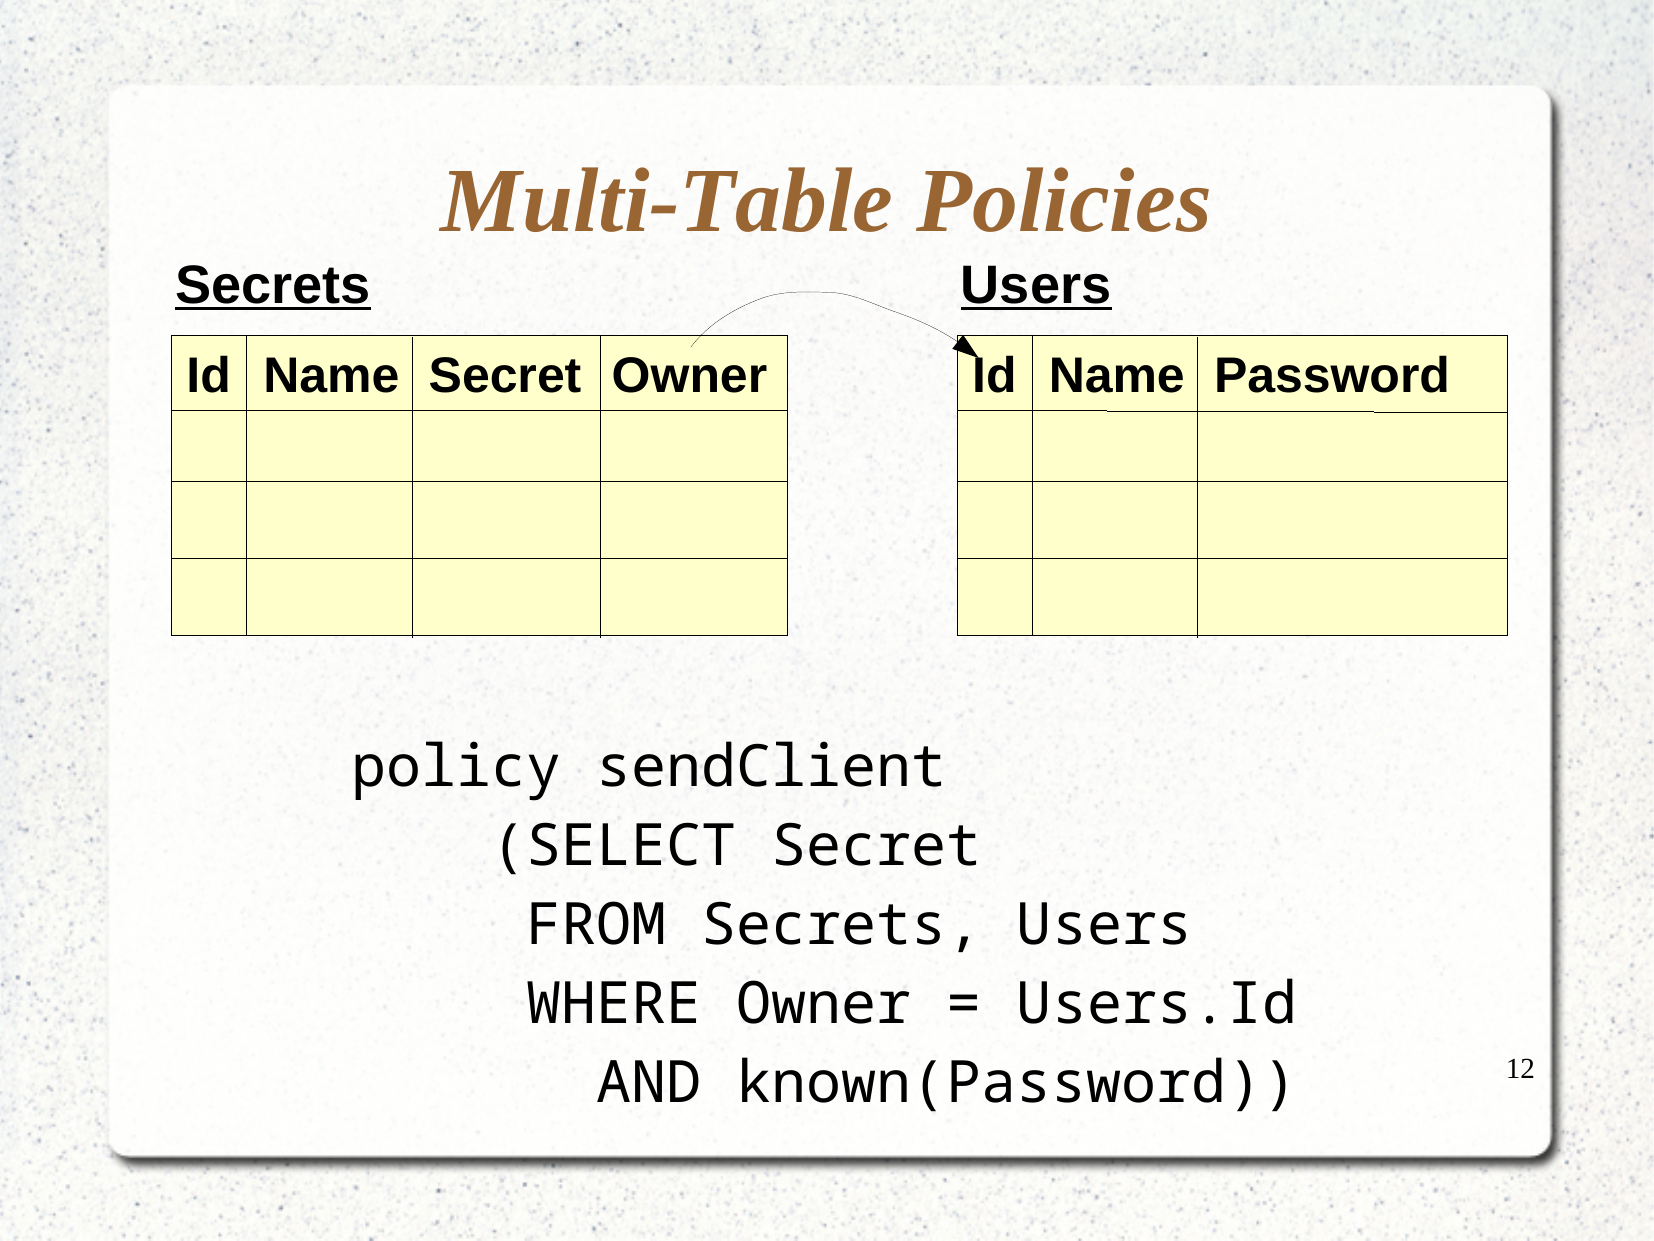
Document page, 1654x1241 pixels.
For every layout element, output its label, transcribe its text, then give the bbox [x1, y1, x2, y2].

text_box Name [1033, 339, 1197, 411]
text_box Secrets [160, 247, 424, 323]
text_box [1033, 559, 1197, 636]
text_box Id [171, 339, 246, 410]
text_box [964, 335, 1032, 339]
text_box [957, 559, 1032, 636]
text_box [601, 559, 788, 636]
text_box [171, 335, 246, 339]
text_box [957, 411, 1032, 481]
text_box Id [957, 339, 1032, 410]
text_box [171, 411, 246, 481]
text_box Secret [413, 339, 600, 410]
text_box [1033, 411, 1197, 481]
text_box [698, 335, 788, 340]
text_box [413, 411, 600, 481]
text_box [1198, 559, 1508, 636]
text_box [413, 559, 600, 636]
text_box policy sendClient (SELECT Secret FROM Secrets, Users WHERE Owner = Users.Id AND known(Password)) [337, 716, 1317, 1122]
text_box [1033, 335, 1508, 481]
text_box [247, 335, 600, 410]
text_box [171, 482, 246, 558]
text_box [413, 482, 600, 558]
text_box Users [946, 247, 1209, 323]
text_box Password [1199, 339, 1471, 411]
text_box [1198, 482, 1508, 558]
text_box [247, 411, 412, 481]
text_box [957, 482, 1032, 558]
text_box [247, 559, 412, 636]
text_box [601, 411, 788, 481]
text_box [1033, 482, 1197, 558]
picture [0, 0, 1654, 1241]
text_box [601, 482, 788, 558]
text_box Name [248, 339, 412, 410]
text_box [247, 482, 412, 558]
text_box [601, 335, 700, 340]
text_box Owner [596, 340, 807, 411]
title Multi-Table Policies [118, 104, 1536, 297]
text_box [171, 559, 246, 636]
